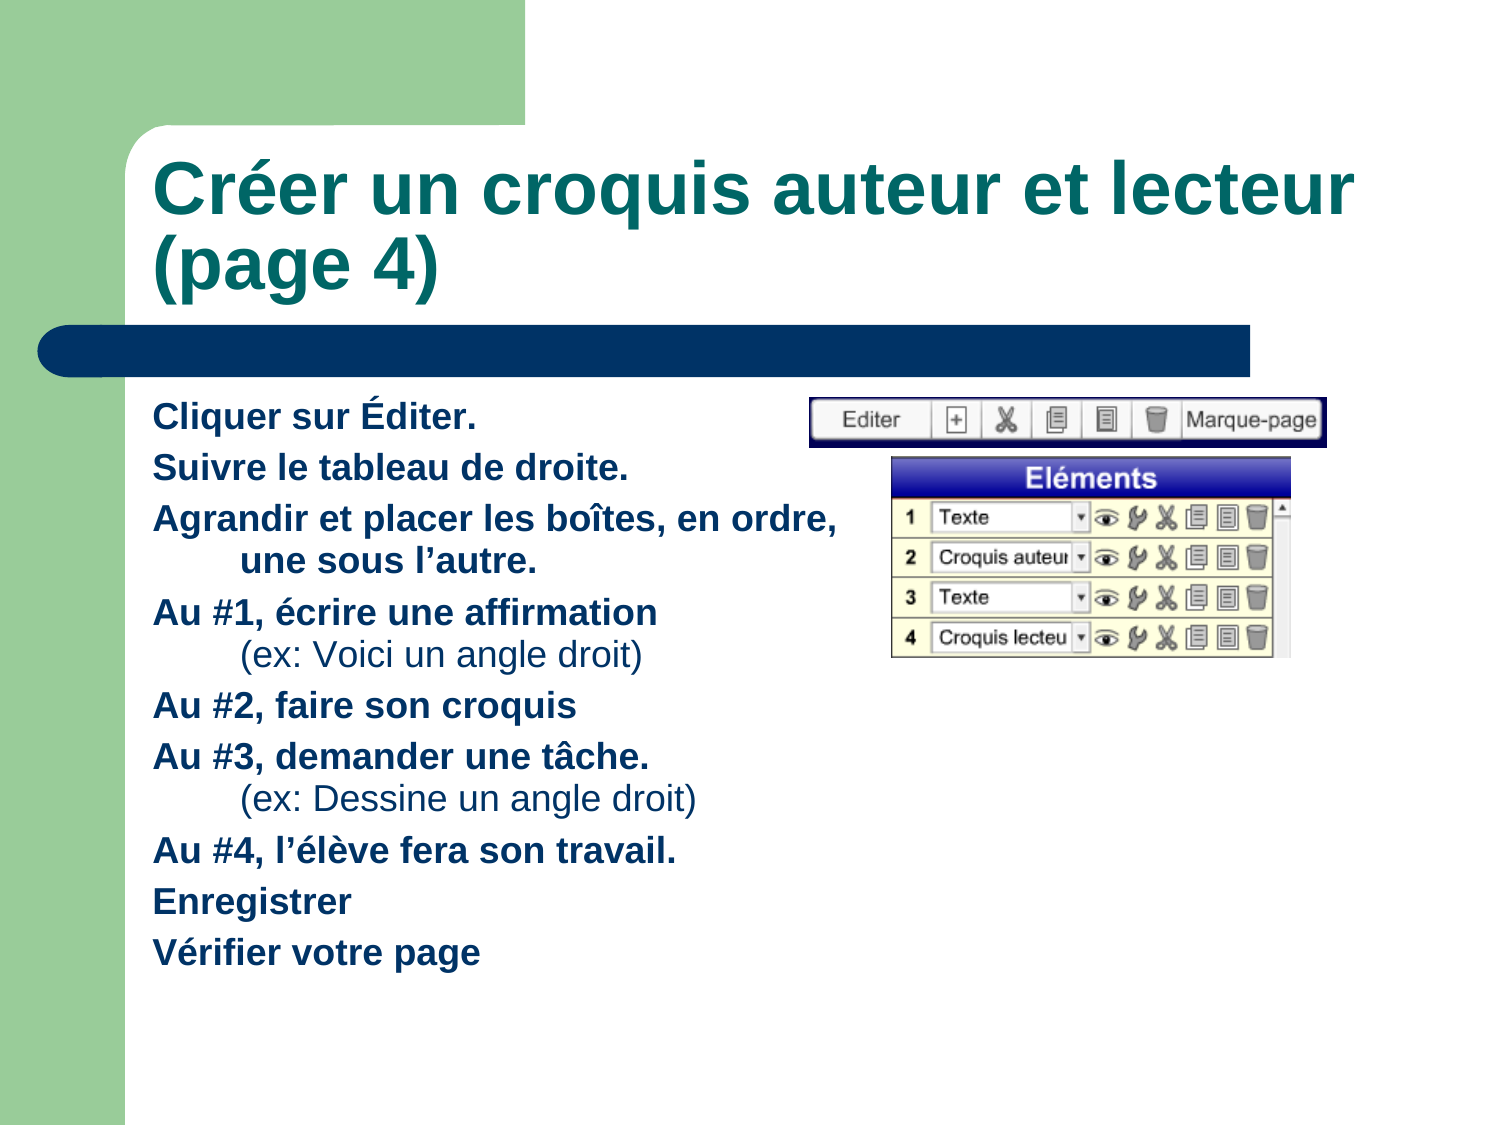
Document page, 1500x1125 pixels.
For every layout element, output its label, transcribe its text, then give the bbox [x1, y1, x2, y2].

picture [809, 397, 1327, 448]
picture [891, 456, 1291, 658]
list Cliquer sur Éditer. Suivre le tableau de droite. Agrandir et placer les boîtes, en ordre, une sous l’autre. Au #1, écrire une affirmation (ex: Voici un angle droit) Au #2, faire son croquis Au #3, demander une tâche. (ex: Dessine un angle droit) Au #4, l’élève fera son travail. Enregistrer Vérifier votre page [137, 387, 869, 1071]
title Créer un croquis auteur et lecteur (page 4) [138, 115, 1420, 313]
